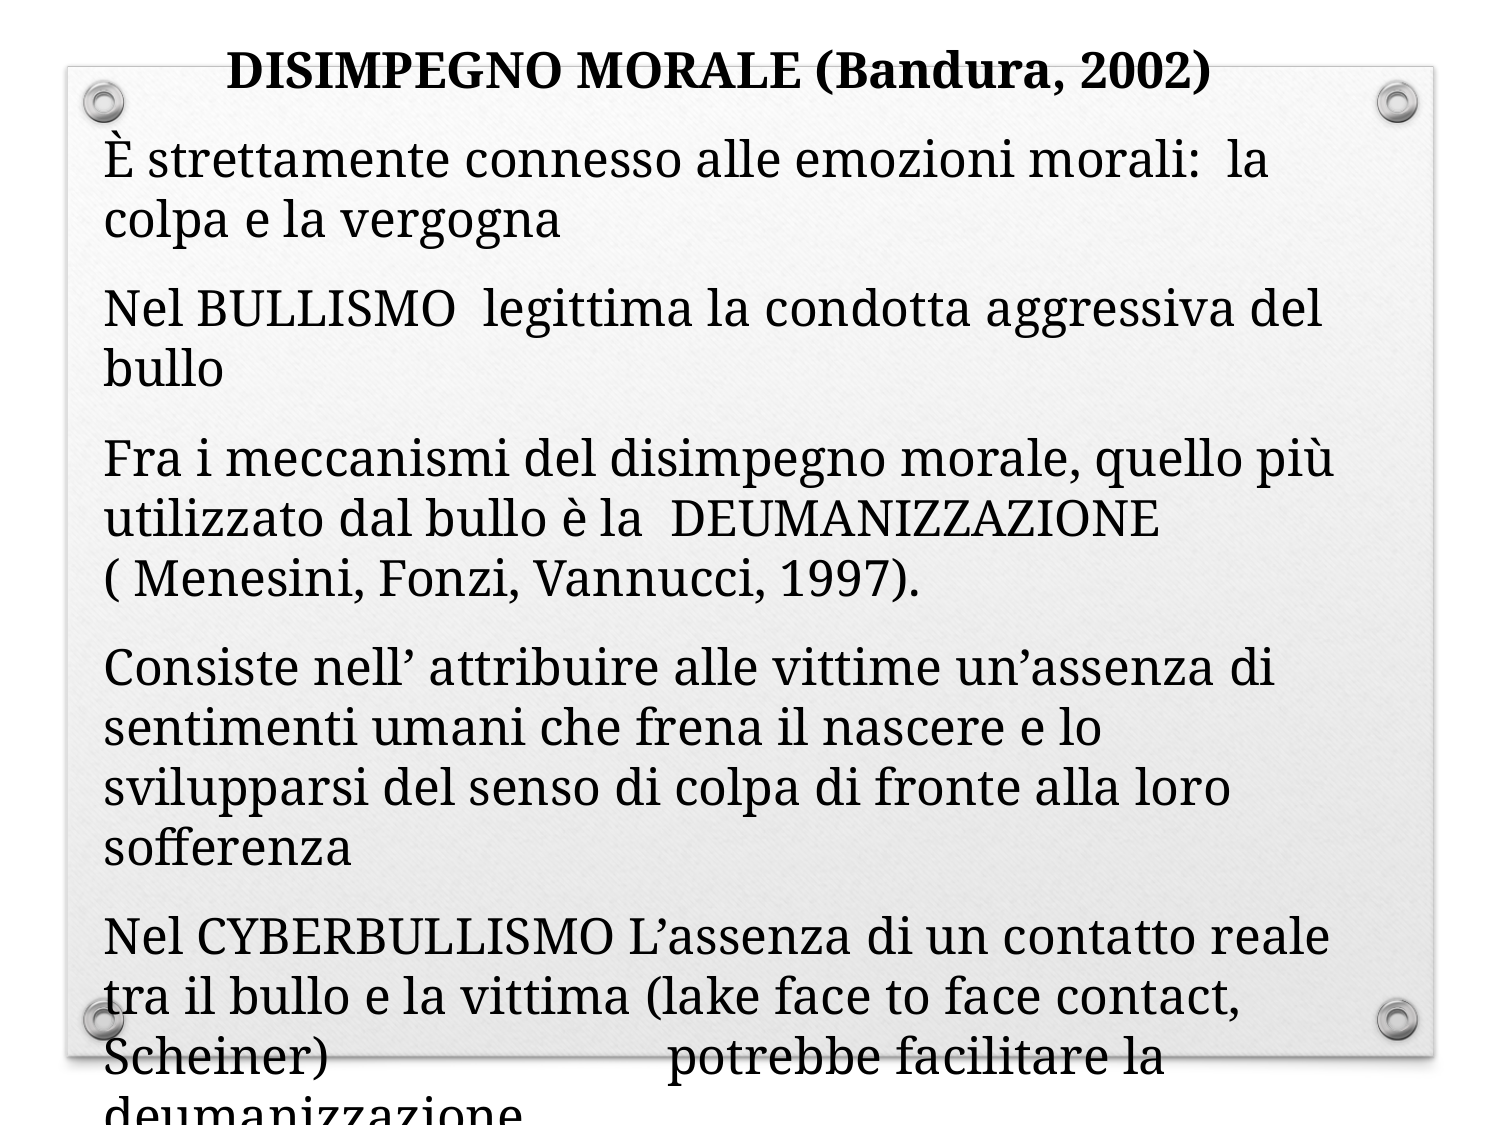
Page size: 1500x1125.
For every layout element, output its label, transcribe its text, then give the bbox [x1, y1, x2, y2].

text_box DISIMPEGNO MORALE (Bandura, 2002) È strettamente connesso alle emozioni morali: la colpa e la vergogna Nel BULLISMO legittima la condotta aggressiva del bullo Fra i meccanismi del disimpegno morale, quello più utilizzato dal bullo è la DEUMANIZZAZIONE ( Menesini, Fonzi, Vannucci, 1997). Consiste nell’ attribuire alle vittime un’assenza di sentimenti umani che frena il nascere e lo svilupparsi del senso di colpa di fronte alla loro sofferenza Nel CYBERBULLISMO L’assenza di un contatto reale tra il bullo e la vittima (lake face to face contact, Scheiner) potrebbe facilitare la deumanizzazione [88, 31, 1365, 1125]
